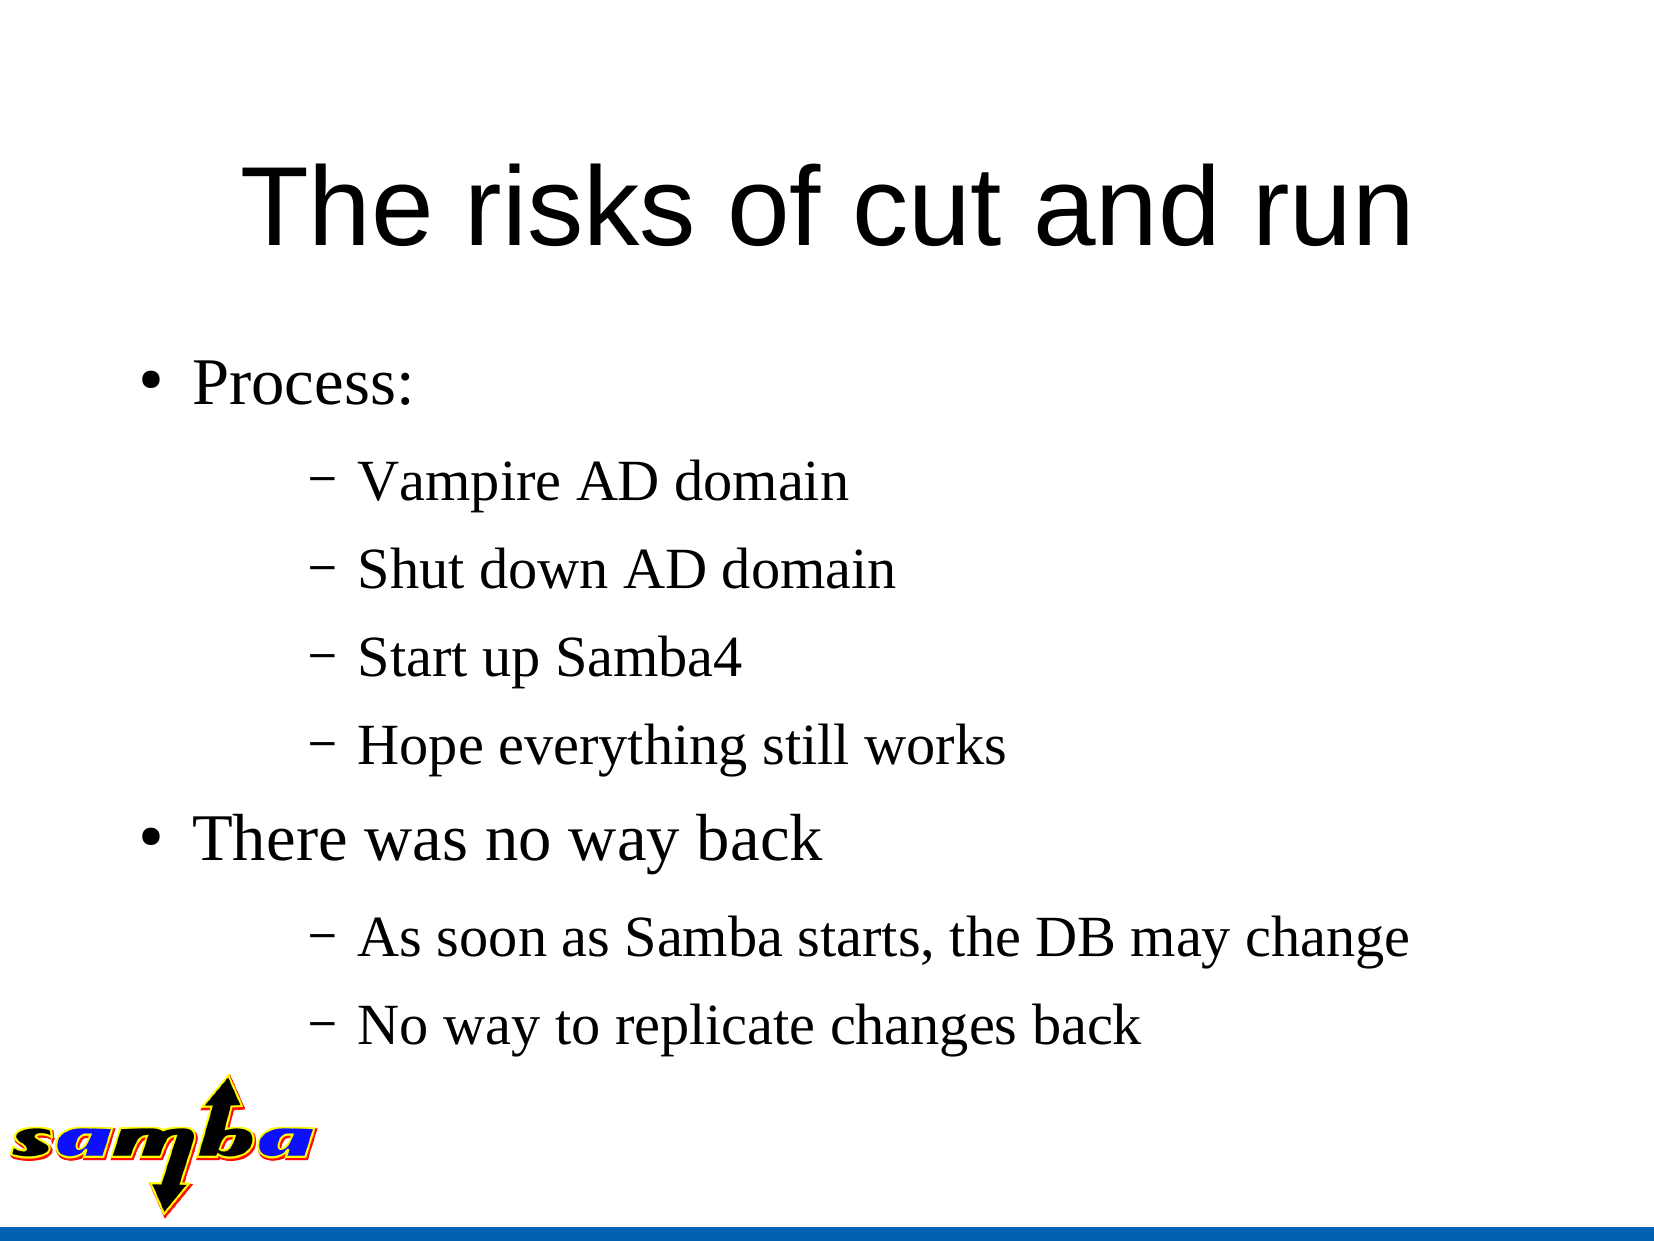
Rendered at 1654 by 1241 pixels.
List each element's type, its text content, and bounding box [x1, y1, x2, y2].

picture [9, 1074, 319, 1219]
title The risks of cut and run [121, 110, 1534, 303]
list Process: Vampire AD domain Shut down AD domain Start up Samba4 Hope everything still works There was no way back As soon as Samba starts, the DB may change No way to replicate changes back [121, 344, 1534, 1112]
